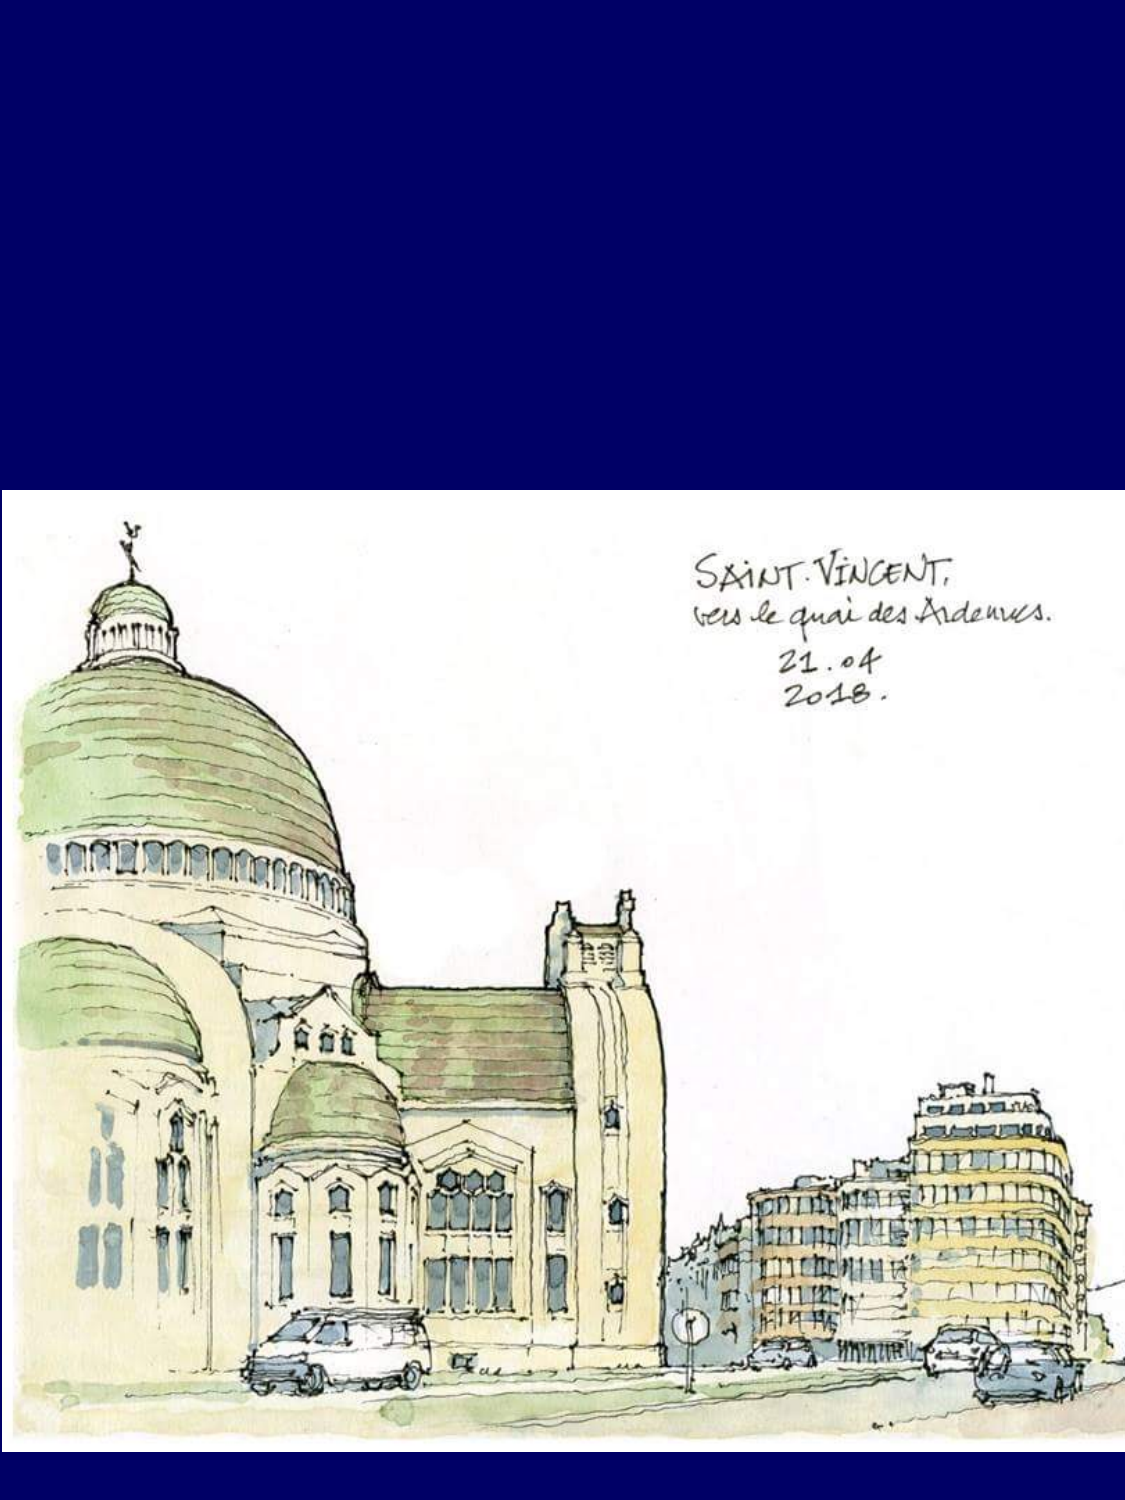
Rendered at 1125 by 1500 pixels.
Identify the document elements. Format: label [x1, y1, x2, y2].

picture [2, 490, 1125, 1452]
